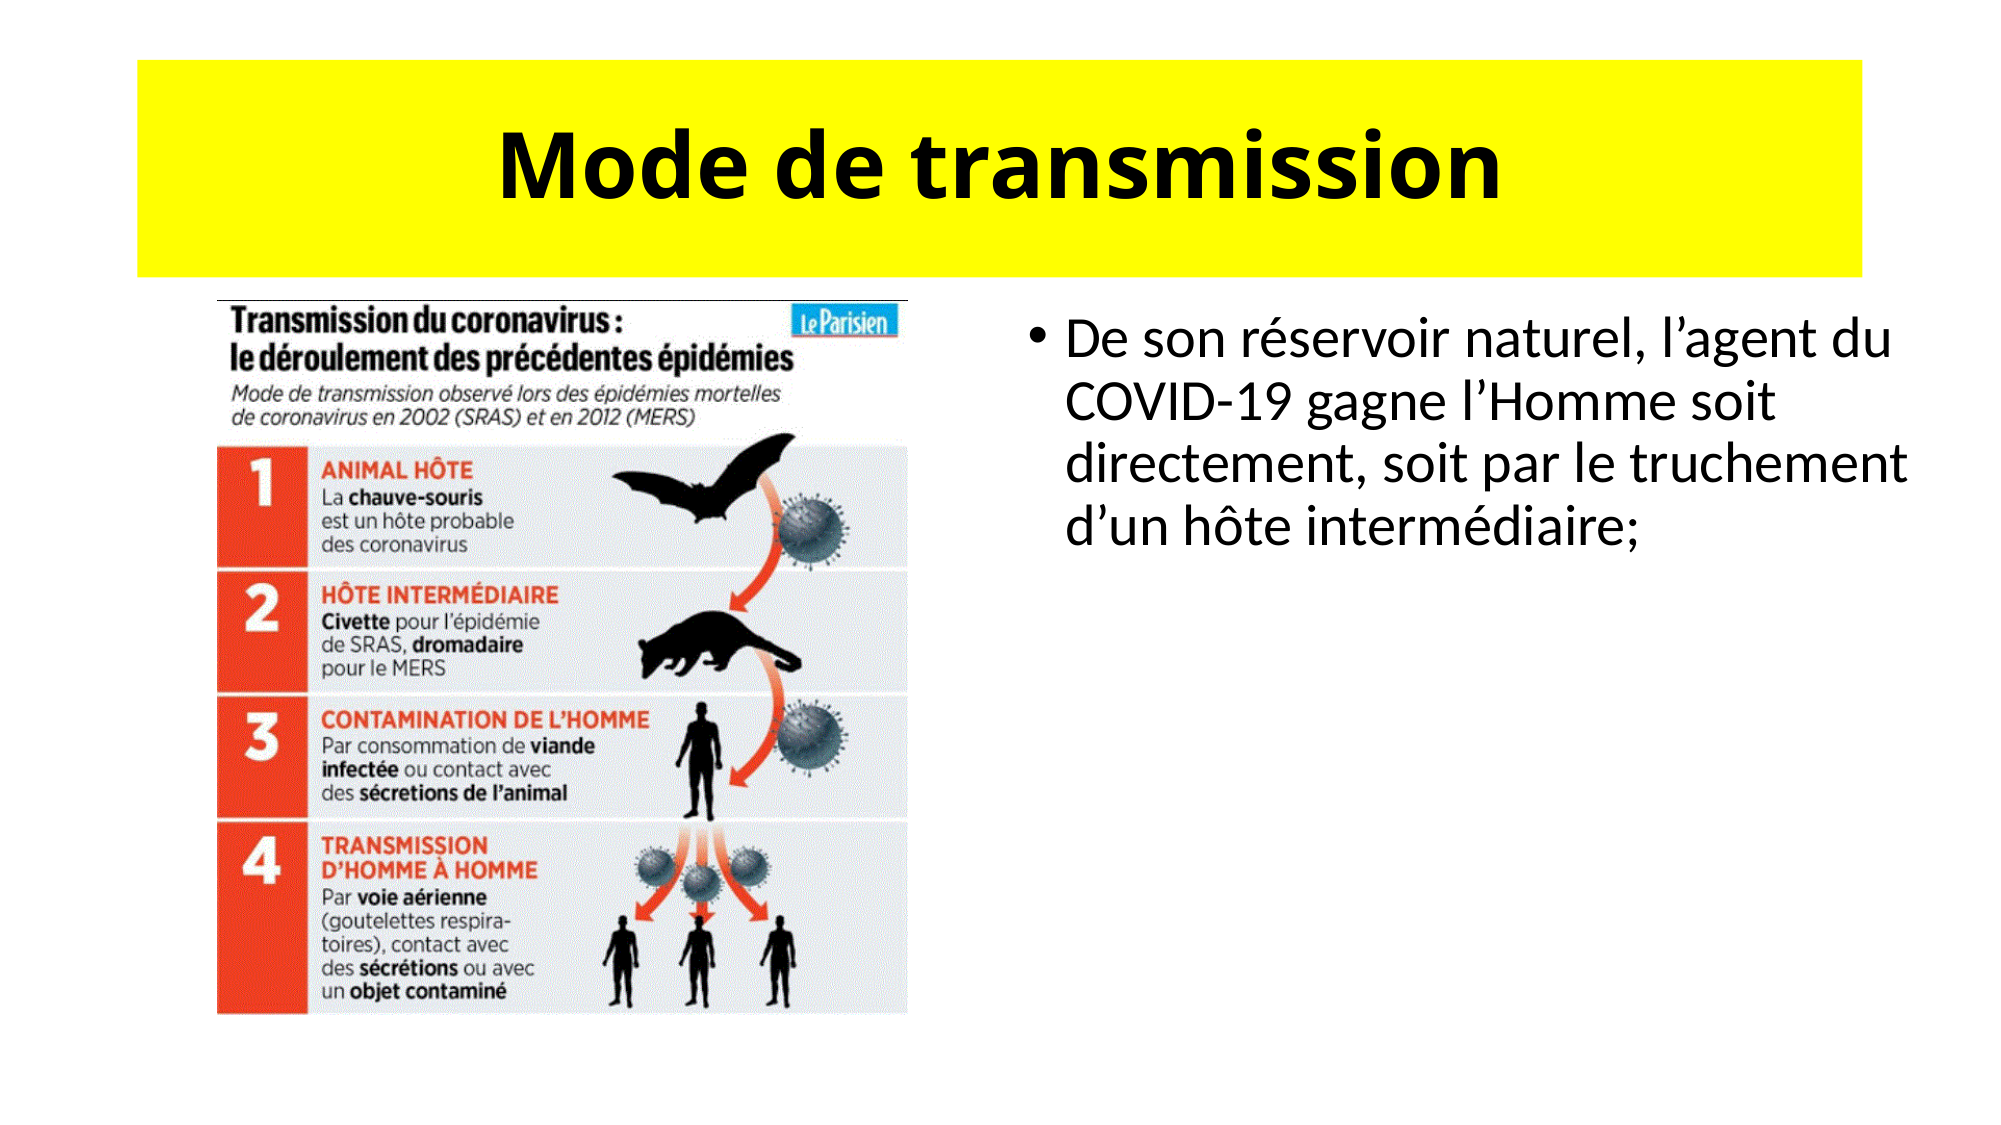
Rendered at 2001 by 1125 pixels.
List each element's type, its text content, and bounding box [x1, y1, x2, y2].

title Mode de transmission [137, 59, 1863, 278]
list De son réservoir naturel, l’agent du COVID-19 gagne l’Homme soit directement, soit par le truchement d’un hôte intermédiaire; [1012, 299, 1937, 1014]
picture [217, 300, 908, 1015]
